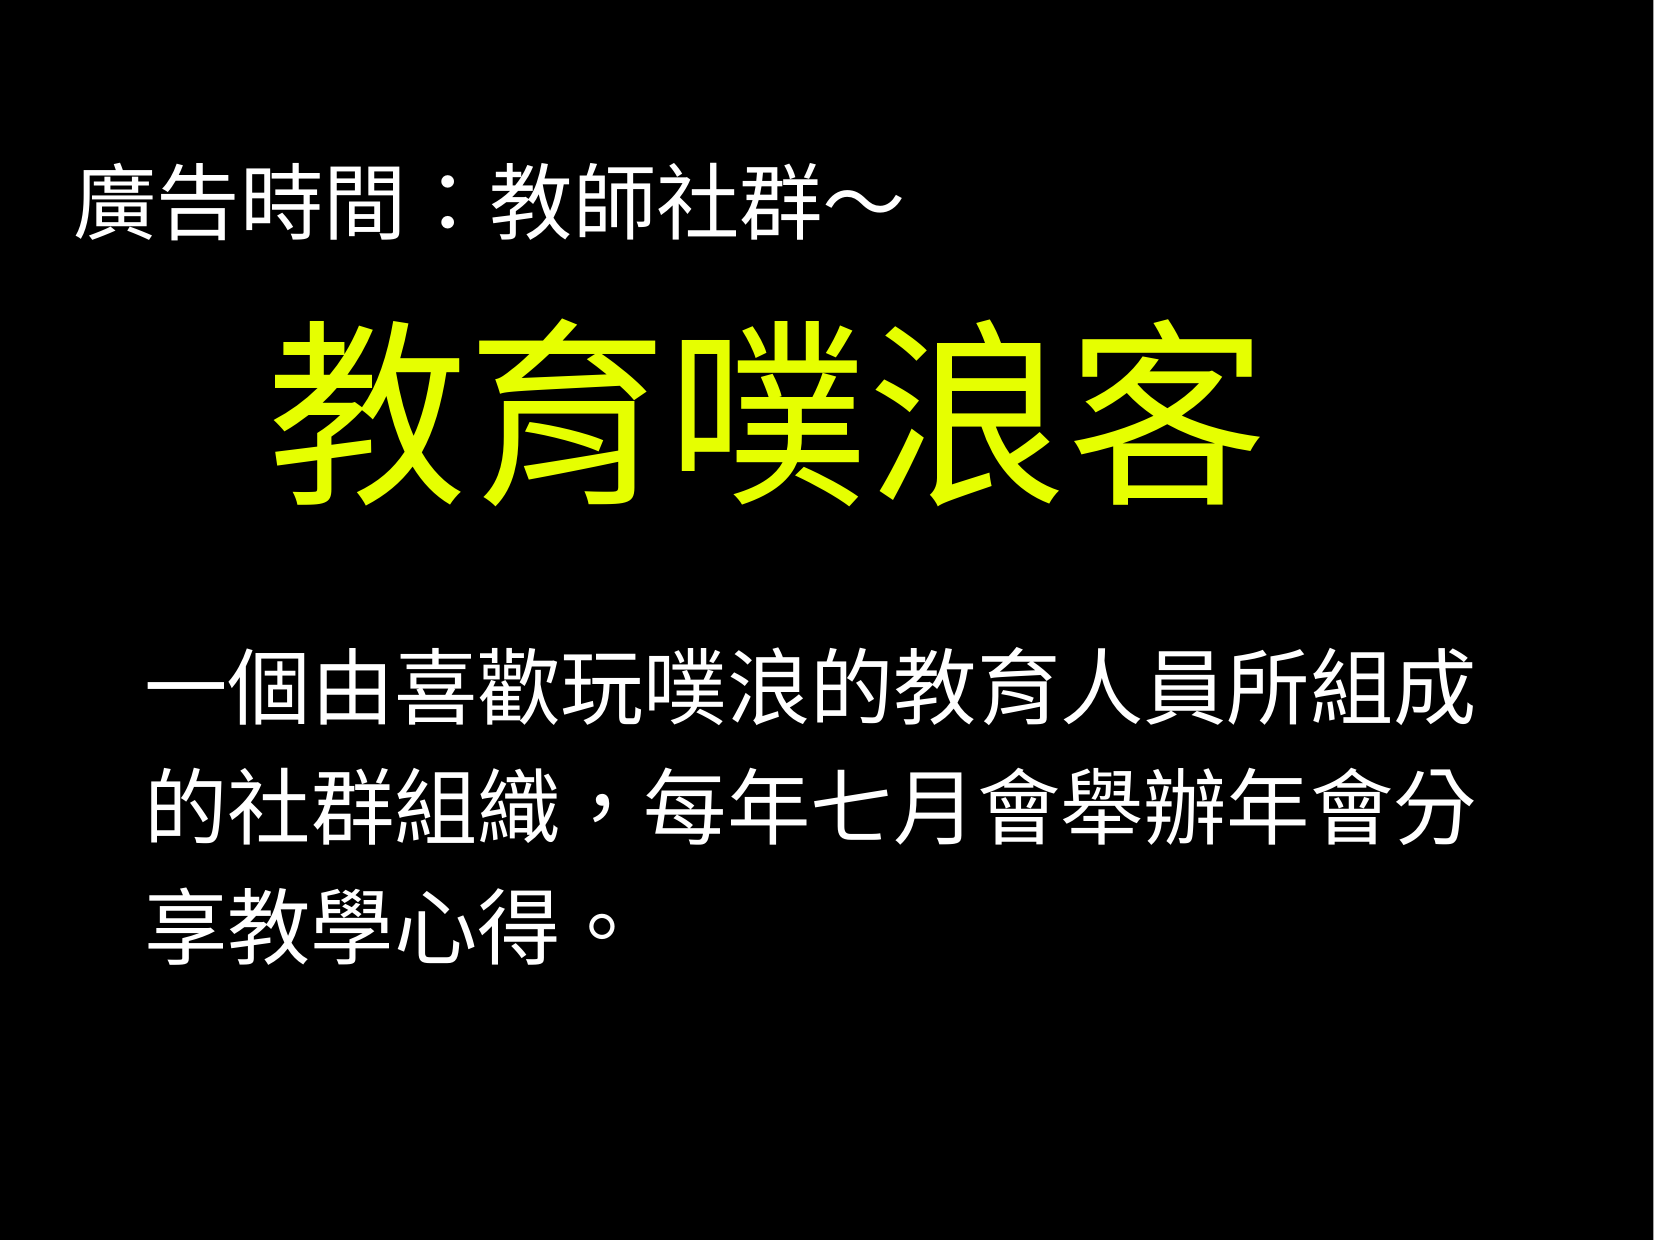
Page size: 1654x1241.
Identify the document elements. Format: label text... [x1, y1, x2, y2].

text_box 廣告時間：教師社群～ 教育噗浪客 [59, 129, 1477, 429]
text_box 一個由喜歡玩噗浪的教育人員所組成 的社群組織，每年七月會舉辦年會分 享教學心得。 [129, 614, 1492, 879]
